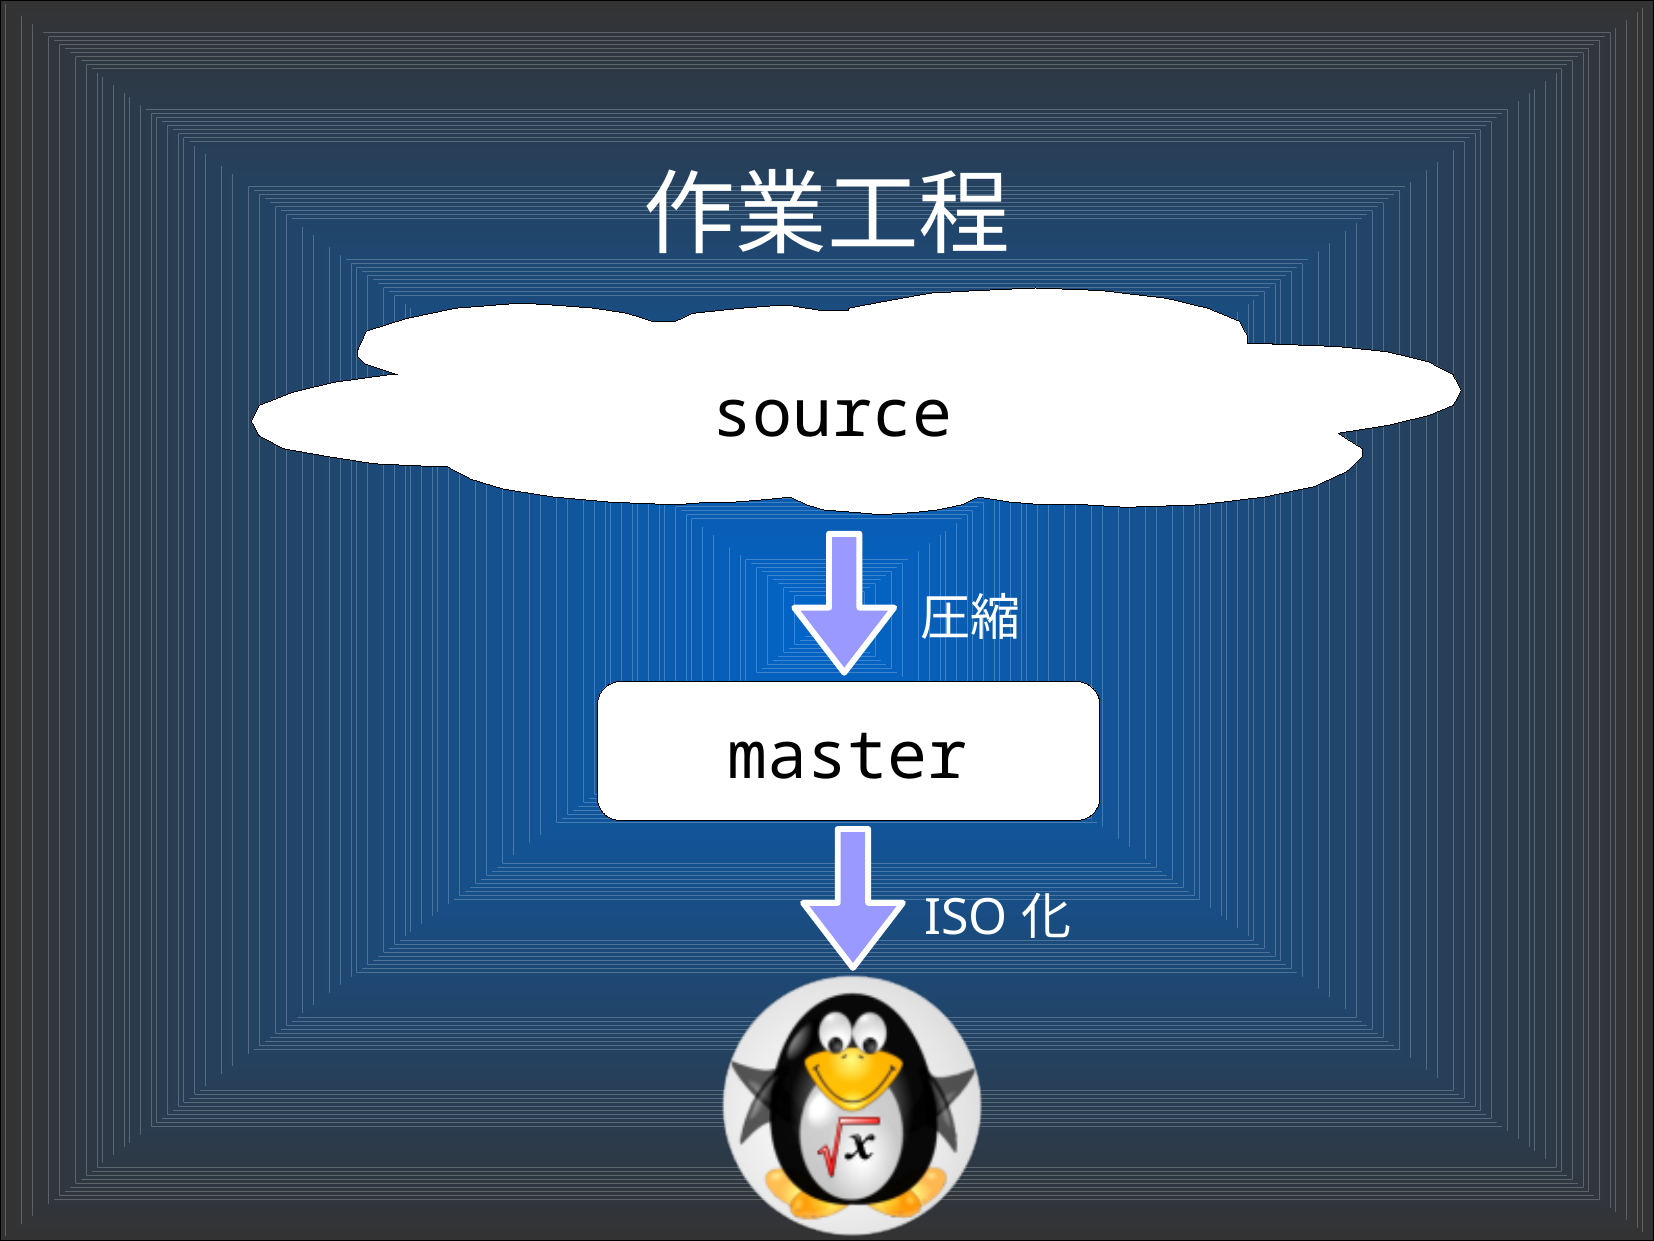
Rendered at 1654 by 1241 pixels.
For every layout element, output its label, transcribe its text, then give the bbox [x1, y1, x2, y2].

text_box [803, 829, 903, 968]
text_box [597, 681, 1100, 821]
title 作業工程 [121, 102, 1534, 311]
text_box master [727, 707, 970, 835]
text_box 圧縮 [920, 577, 1021, 628]
text_box [794, 533, 895, 673]
picture [720, 973, 987, 1241]
text_box source [712, 365, 955, 443]
text_box ISO化 [924, 876, 1081, 927]
text_box [251, 287, 1462, 515]
